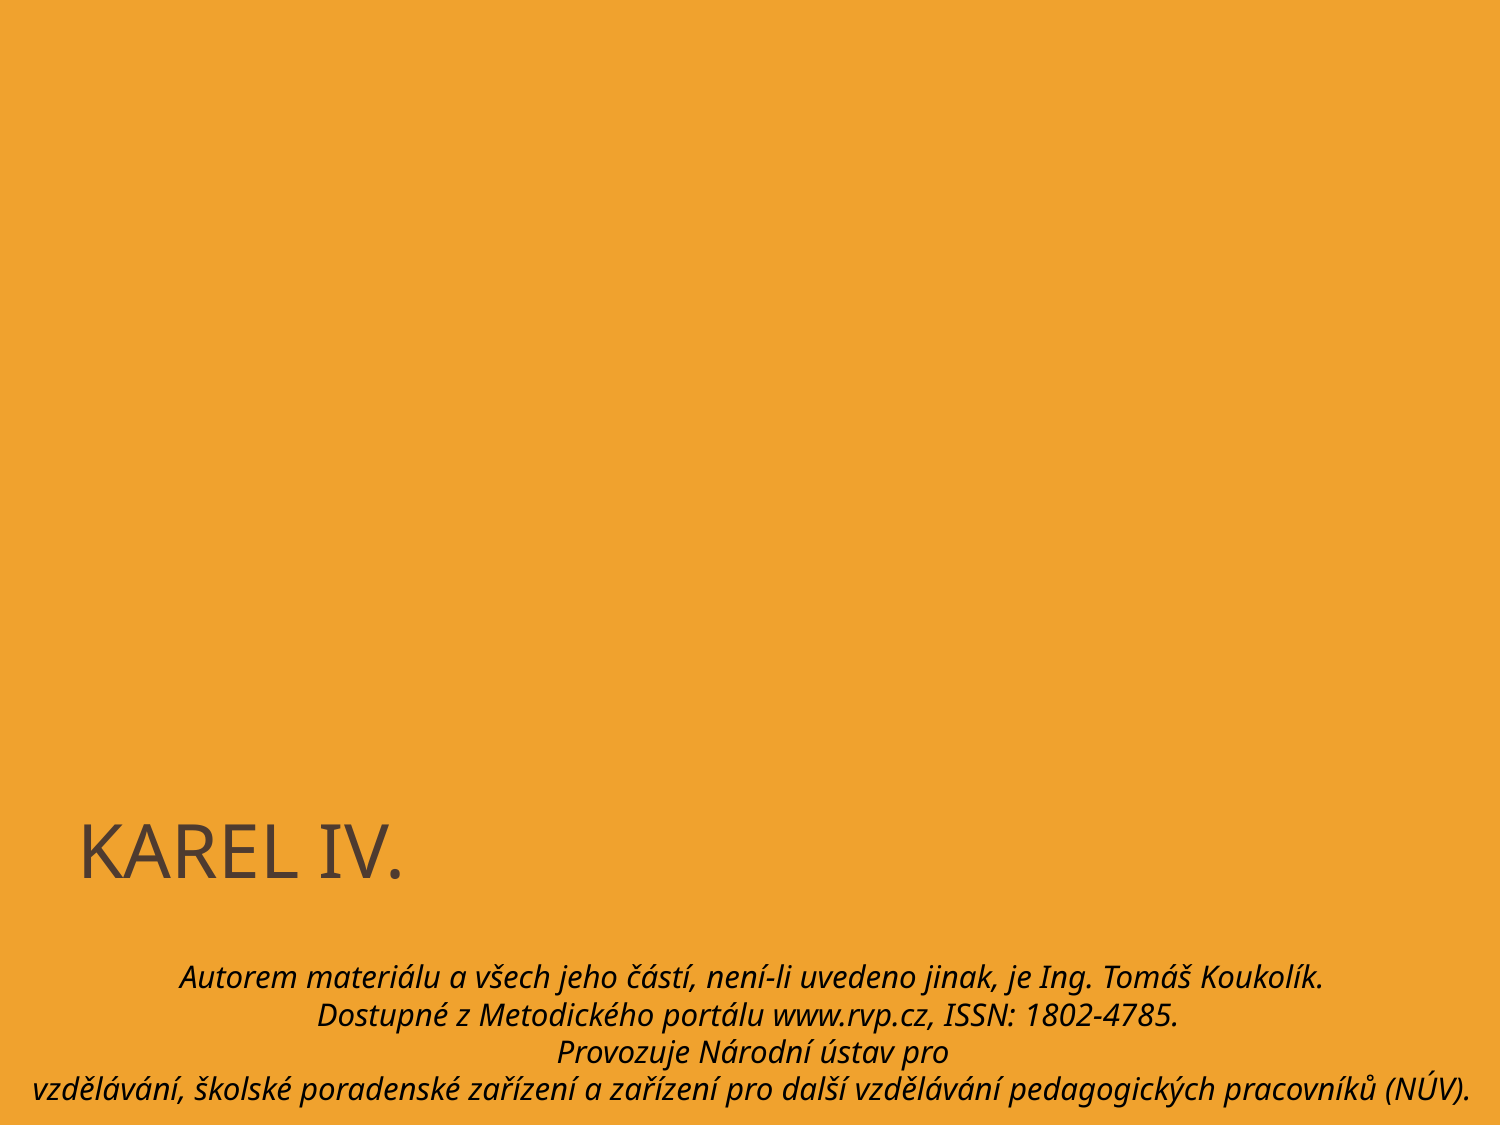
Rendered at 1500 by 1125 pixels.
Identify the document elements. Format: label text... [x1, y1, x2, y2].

text_box Autorem materiálu a všech jeho částí, není-li uvedeno jinak, je Ing. Tomáš Koukolík. Dostupné z Metodického portálu www.rvp.cz, ISSN: 1802-4785. Provozuje Národní ústav pro vzdělávání, školské poradenské zařízení a zařízení pro další vzdělávání pedagogických pracovníků (NÚV). [0, 949, 1500, 1125]
title KAREL IV. [62, 796, 1450, 949]
